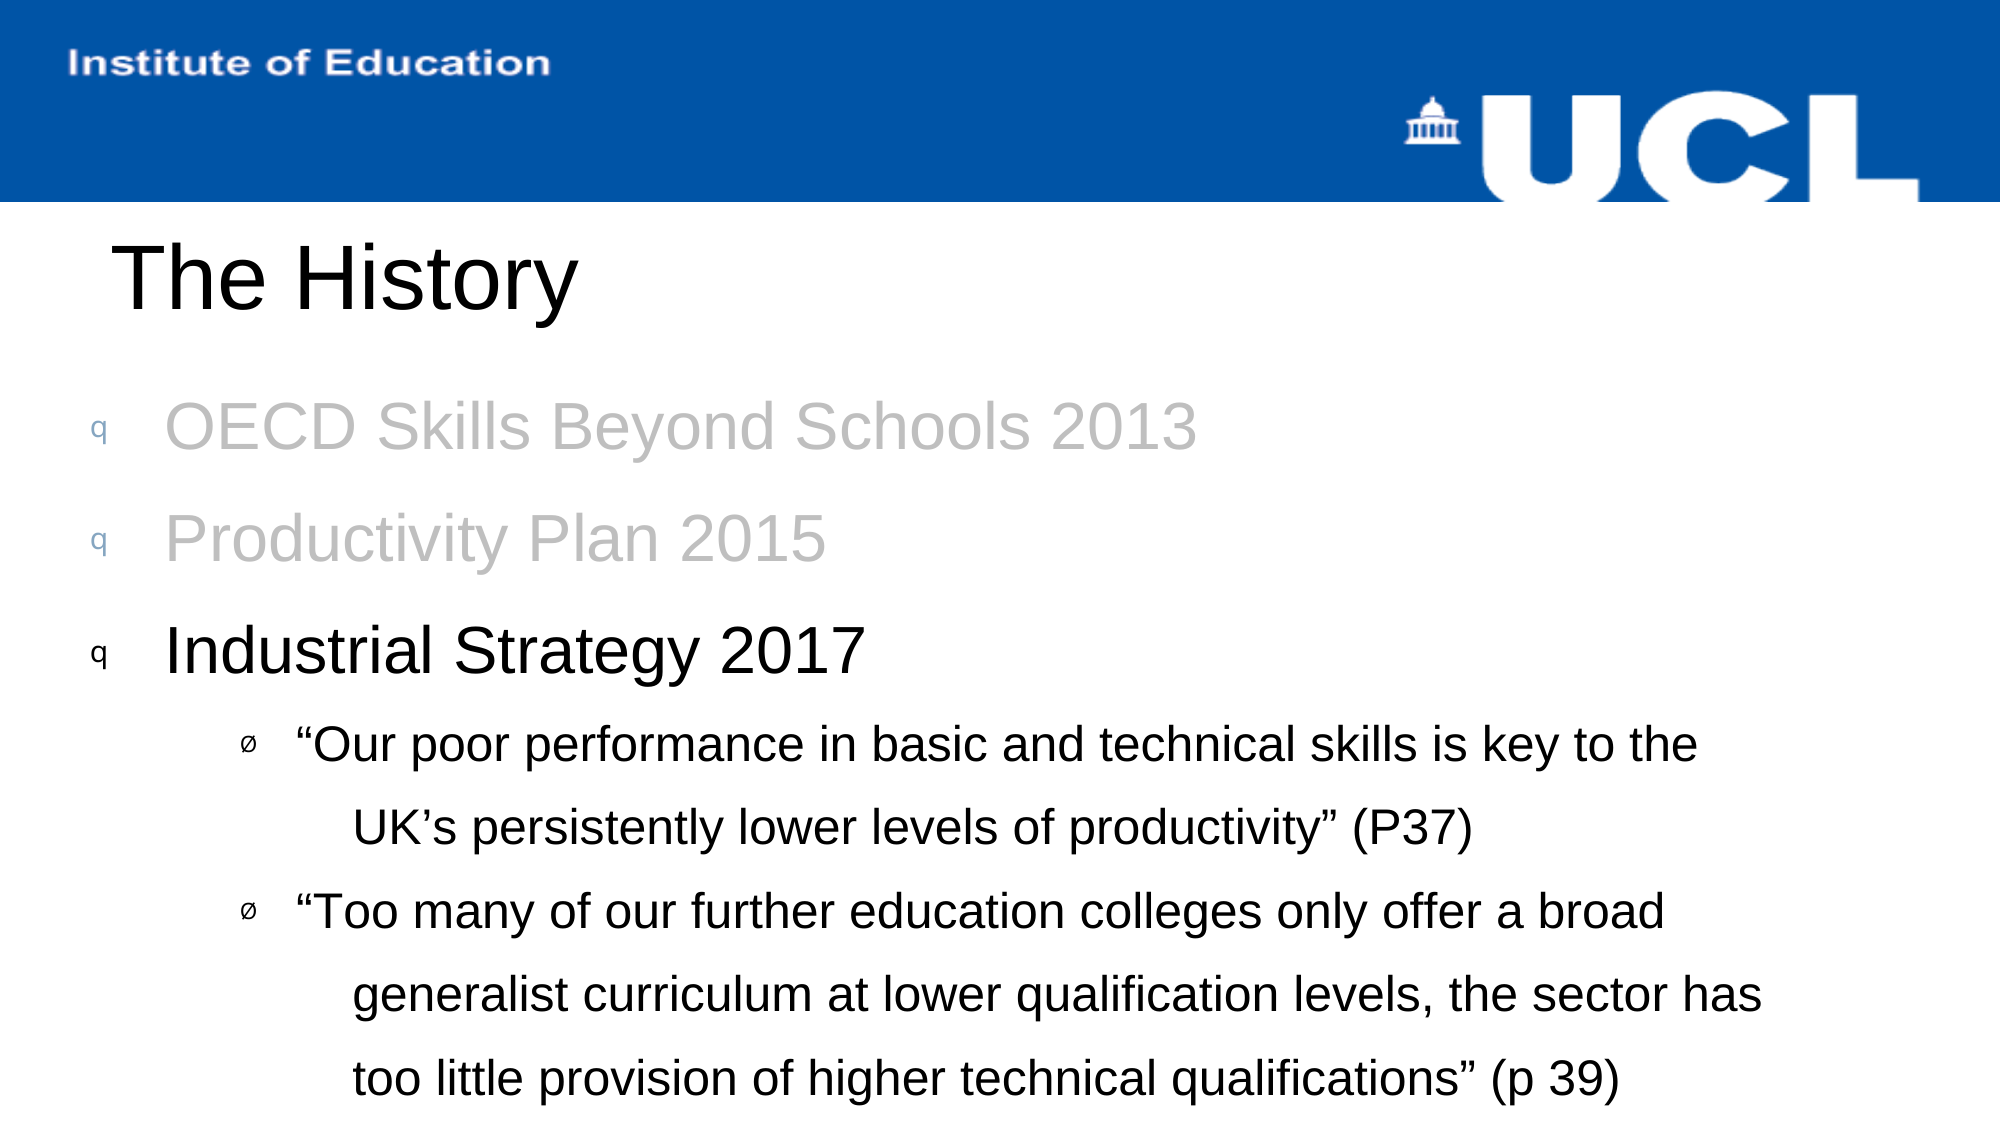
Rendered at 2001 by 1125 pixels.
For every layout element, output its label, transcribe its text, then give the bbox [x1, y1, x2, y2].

text_box The History [95, 219, 1484, 337]
text_box OECD Skills Beyond Schools 2013 Productivity Plan 2015 Industrial Strategy 2017 “Our poor performance in basic and technical skills is key to the UK’s persistently lower levels of productivity” (P37) “Too many of our further education colleges only offer a broad generalist curriculum at lower qualification levels, the sector has too little provision of higher technical qualifications” (p 39) [75, 344, 1804, 1125]
